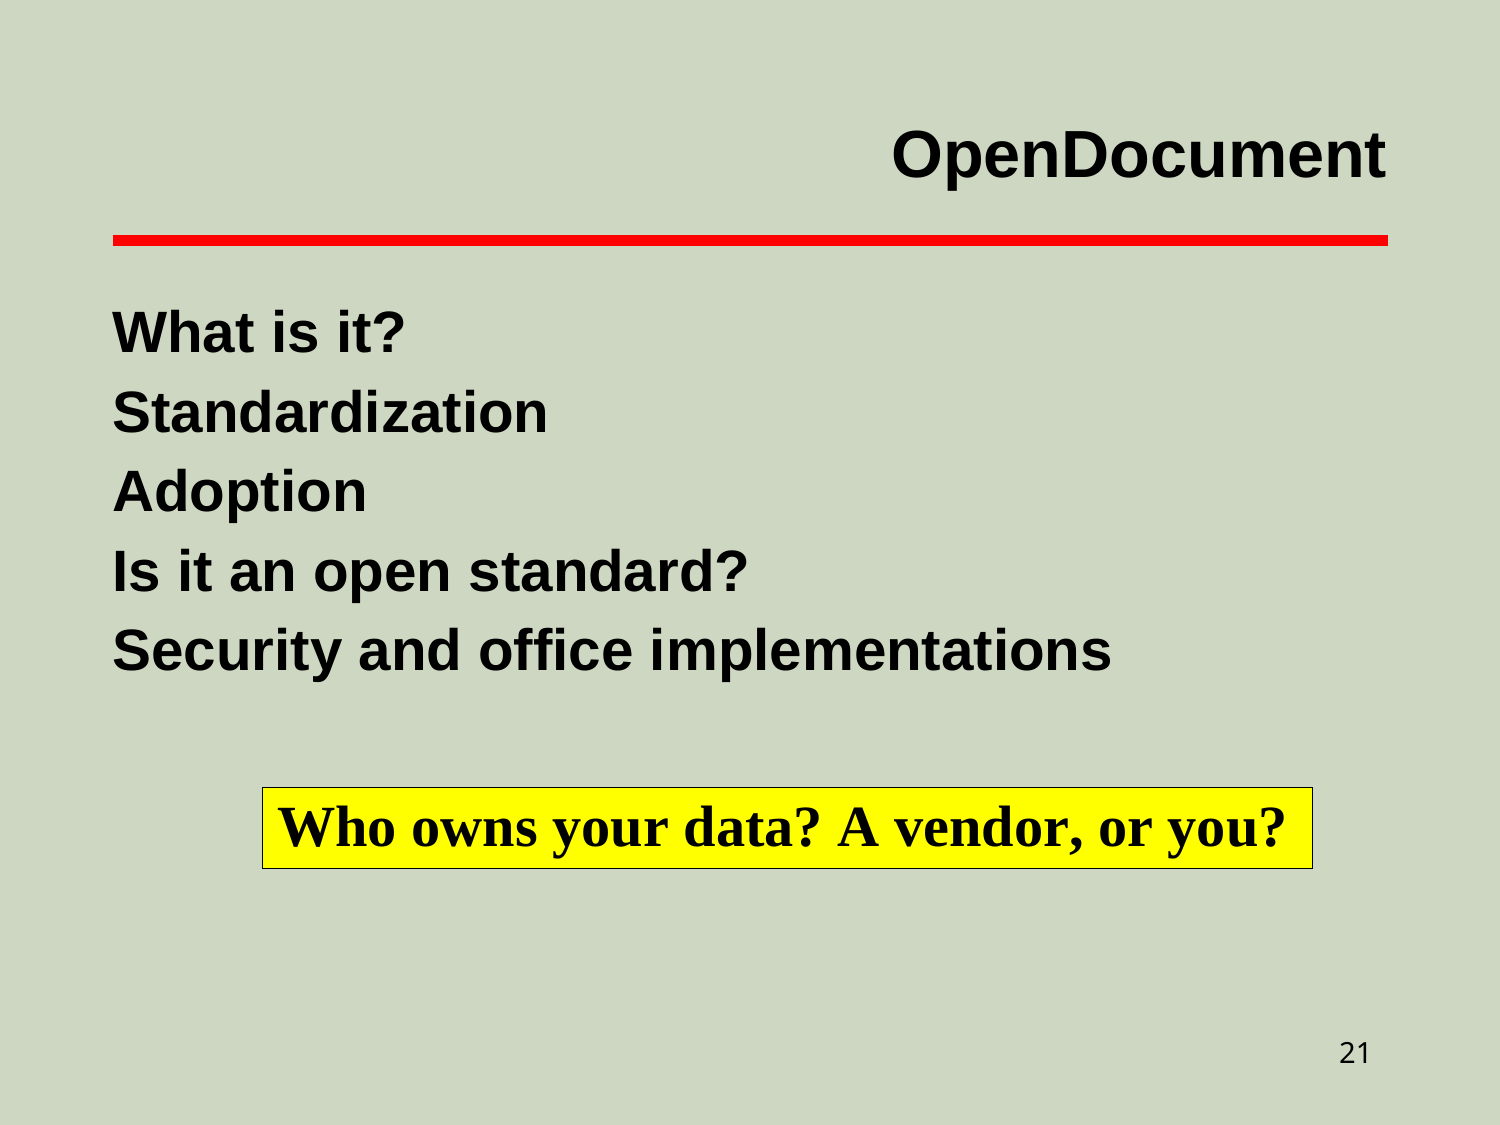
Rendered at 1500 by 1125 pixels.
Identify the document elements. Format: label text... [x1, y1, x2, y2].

list What is it? Standardization Adoption Is it an open standard? Security and office implementations [112, 299, 1388, 1111]
text_box Who owns your data? A vendor, or you? [262, 787, 1313, 869]
title OpenDocument [337, 85, 1388, 224]
